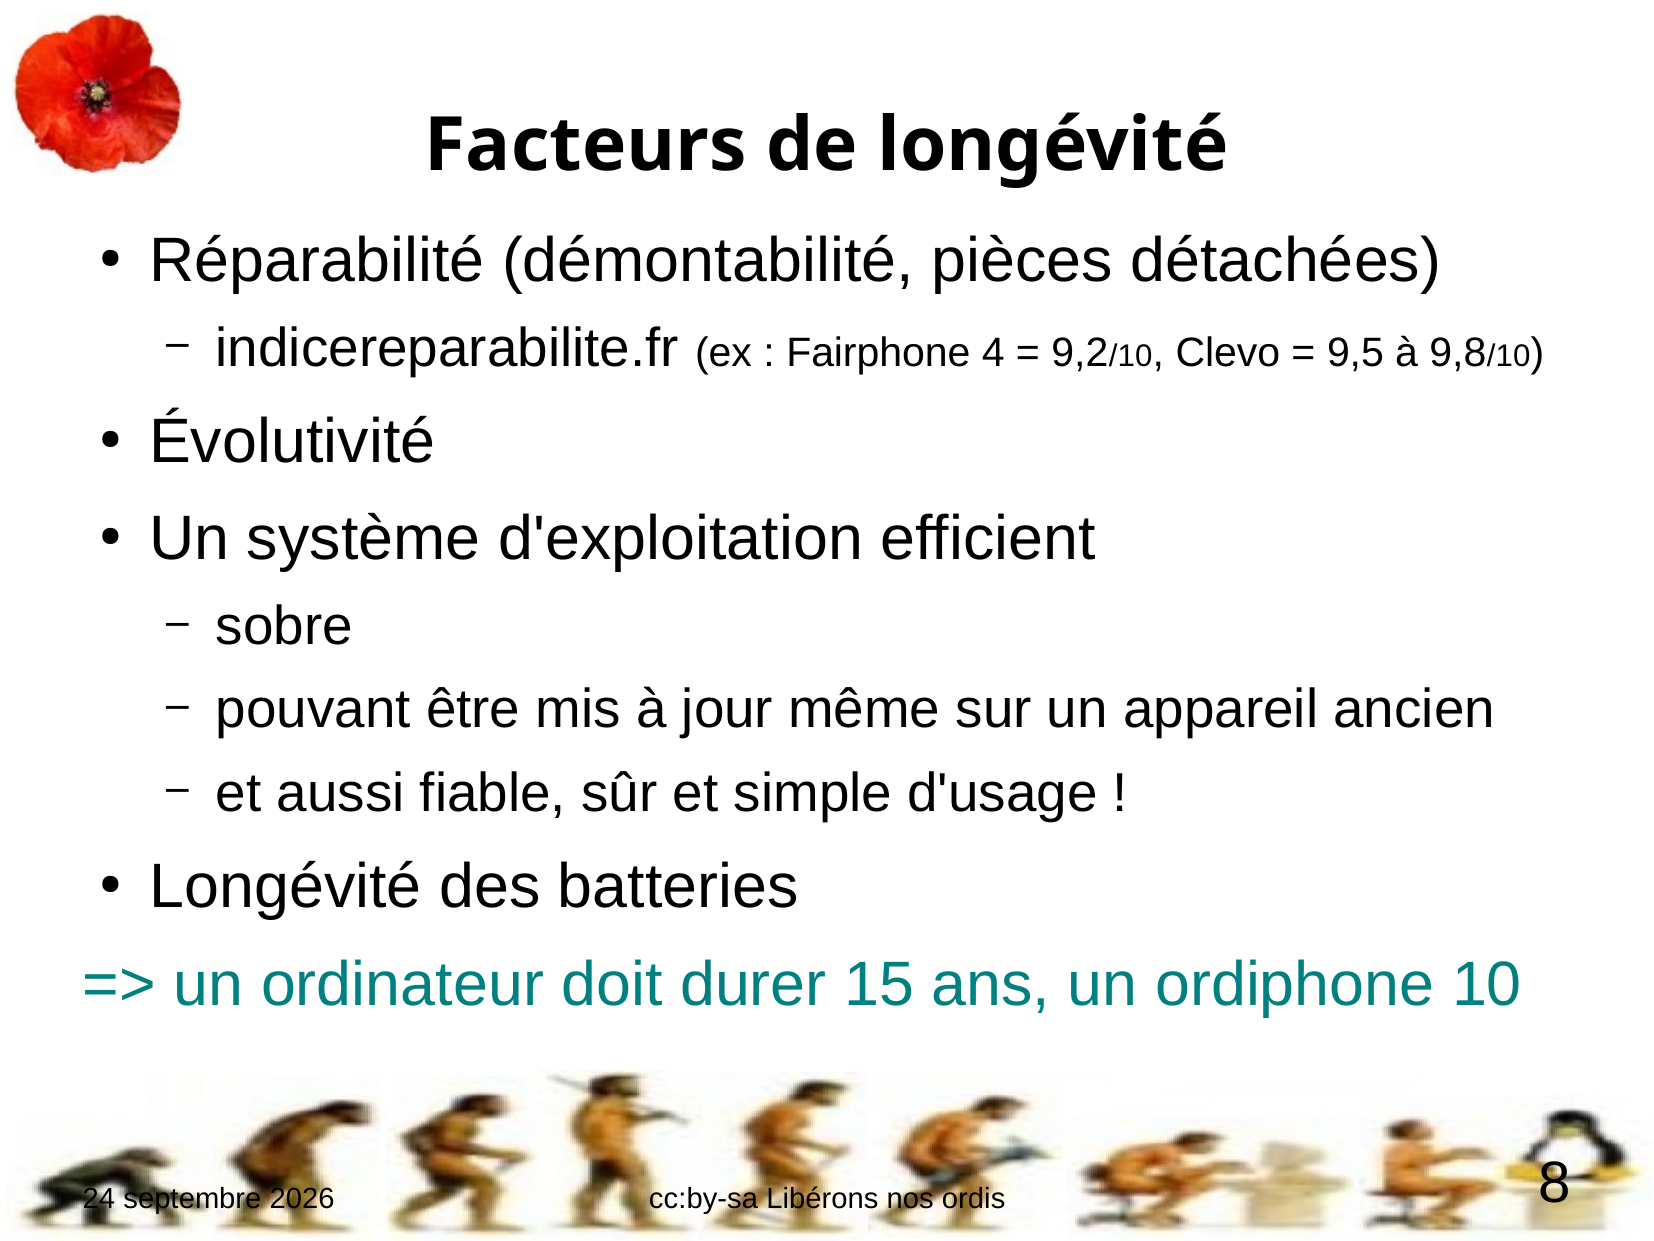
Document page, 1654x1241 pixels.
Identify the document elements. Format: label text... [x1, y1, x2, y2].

picture [0, 1062, 1654, 1241]
list Réparabilité (démontabilité, pièces détachées) indicereparabilite.fr (ex : Fairphone 4 = 9,2/10, Clevo = 9,5 à 9,8/10) Évolutivité Un système d'exploitation efficient sobre pouvant être mis à jour même sur un appareil ancien et aussi fiable, sûr et simple d'usage ! Longévité des batteries => un ordinateur doit durer 15 ans, un ordiphone 10 [82, 224, 1571, 1063]
picture [11, 11, 185, 176]
title Facteurs de longévité [82, 82, 1571, 201]
